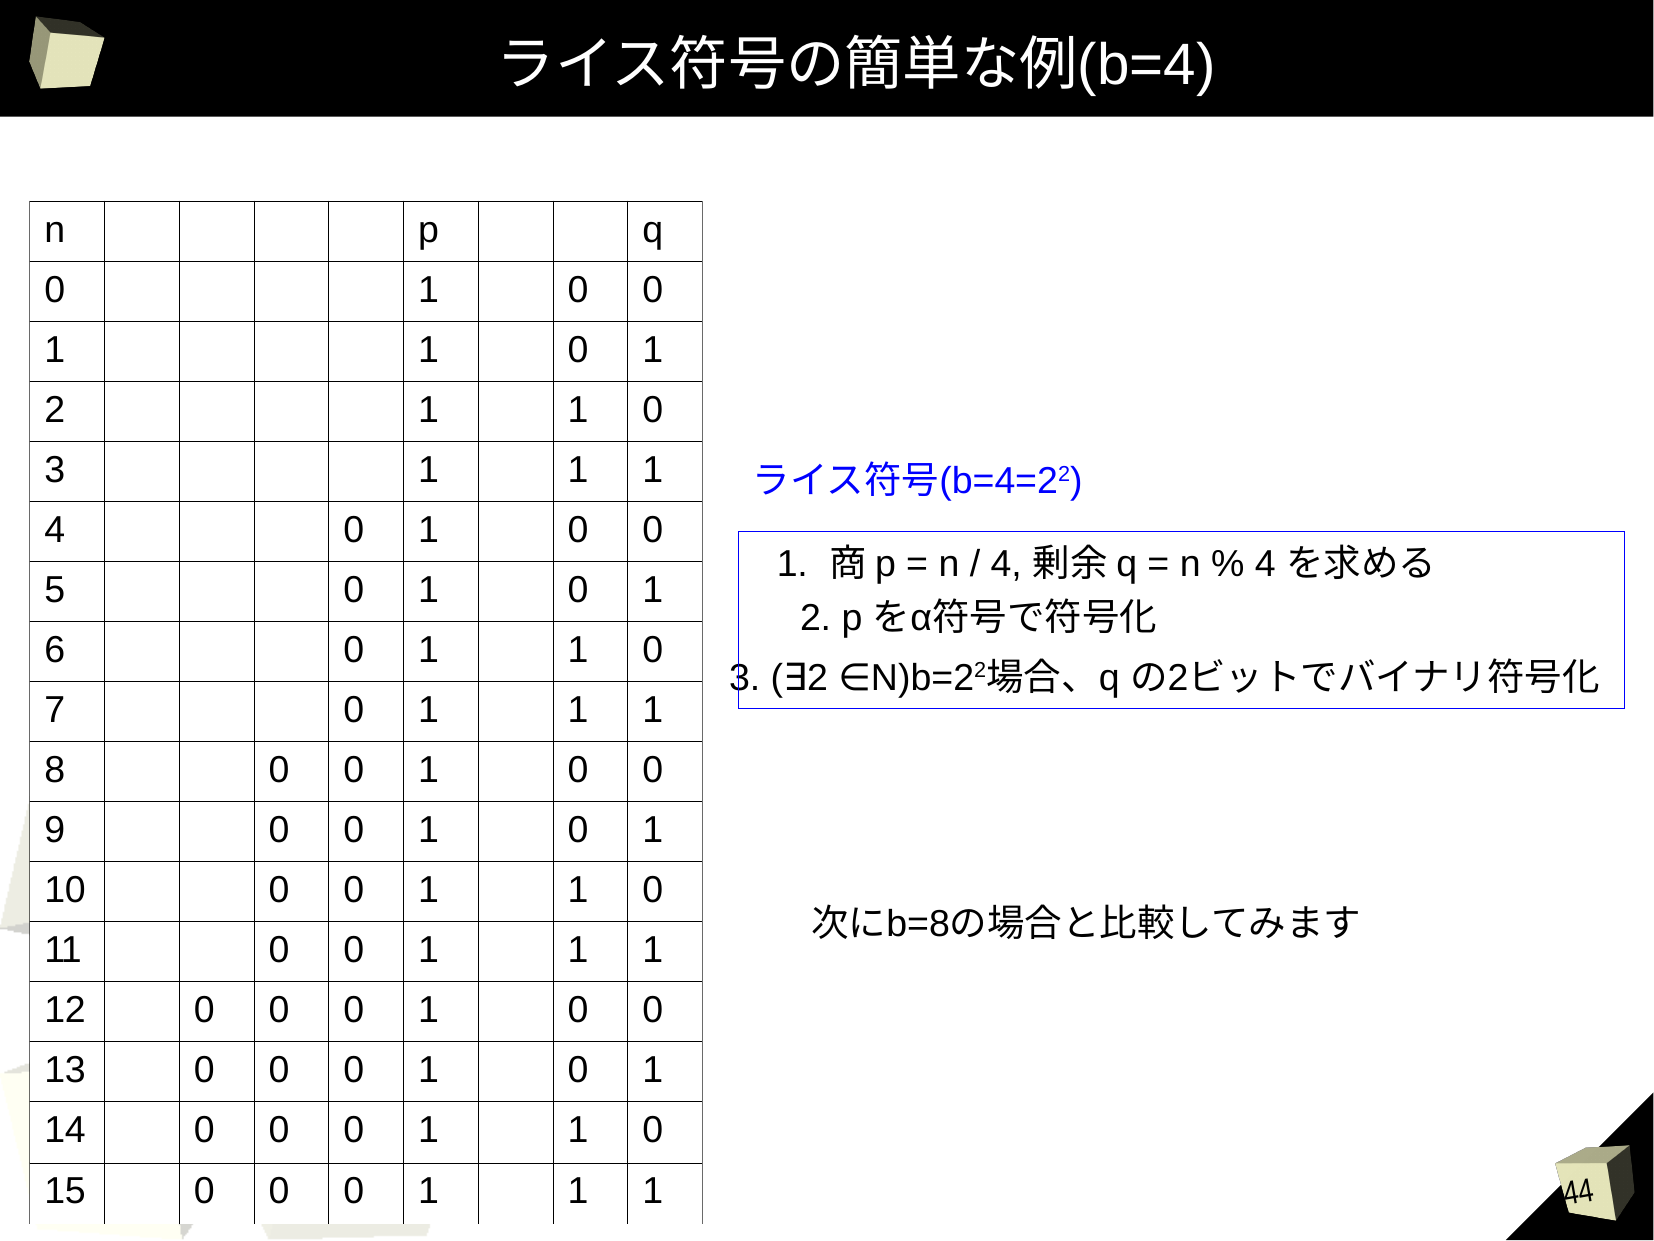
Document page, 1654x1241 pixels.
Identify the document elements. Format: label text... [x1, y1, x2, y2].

text_box 次にb=8の場合と比較してみます [796, 885, 1506, 1004]
text_box 1. 商 p = n / 4, 剰余 q = n % 4 を求める 2. p をα符号で符号化 3. (∃2 ∈N)b=22場合、q の2ビットでバイナリ符号化 [379, 173, 1654, 1211]
text_box ライス符号(b=4=22) [738, 442, 1271, 550]
picture [0, 200, 703, 1241]
title ライス符号の簡単な例(b=4) [118, 0, 1595, 119]
